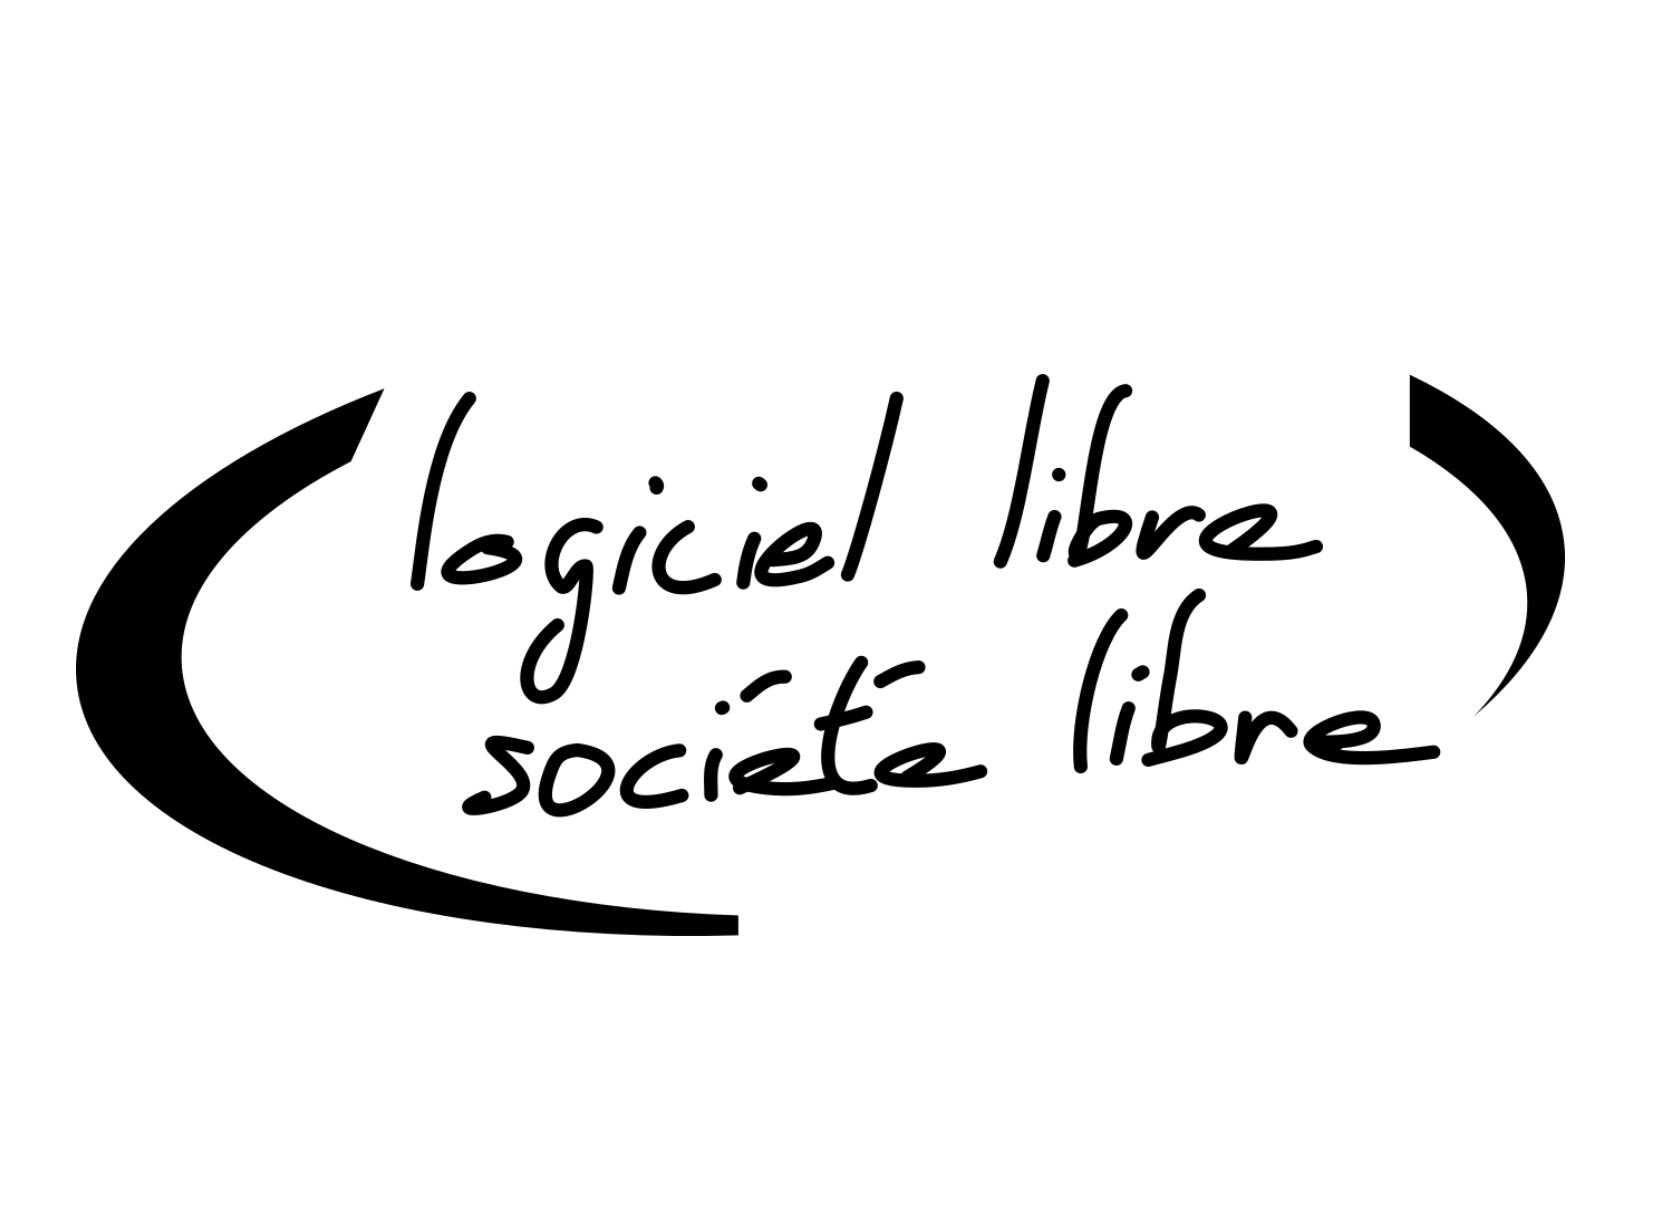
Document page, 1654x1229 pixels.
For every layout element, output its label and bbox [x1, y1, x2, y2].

picture [76, 374, 1565, 936]
